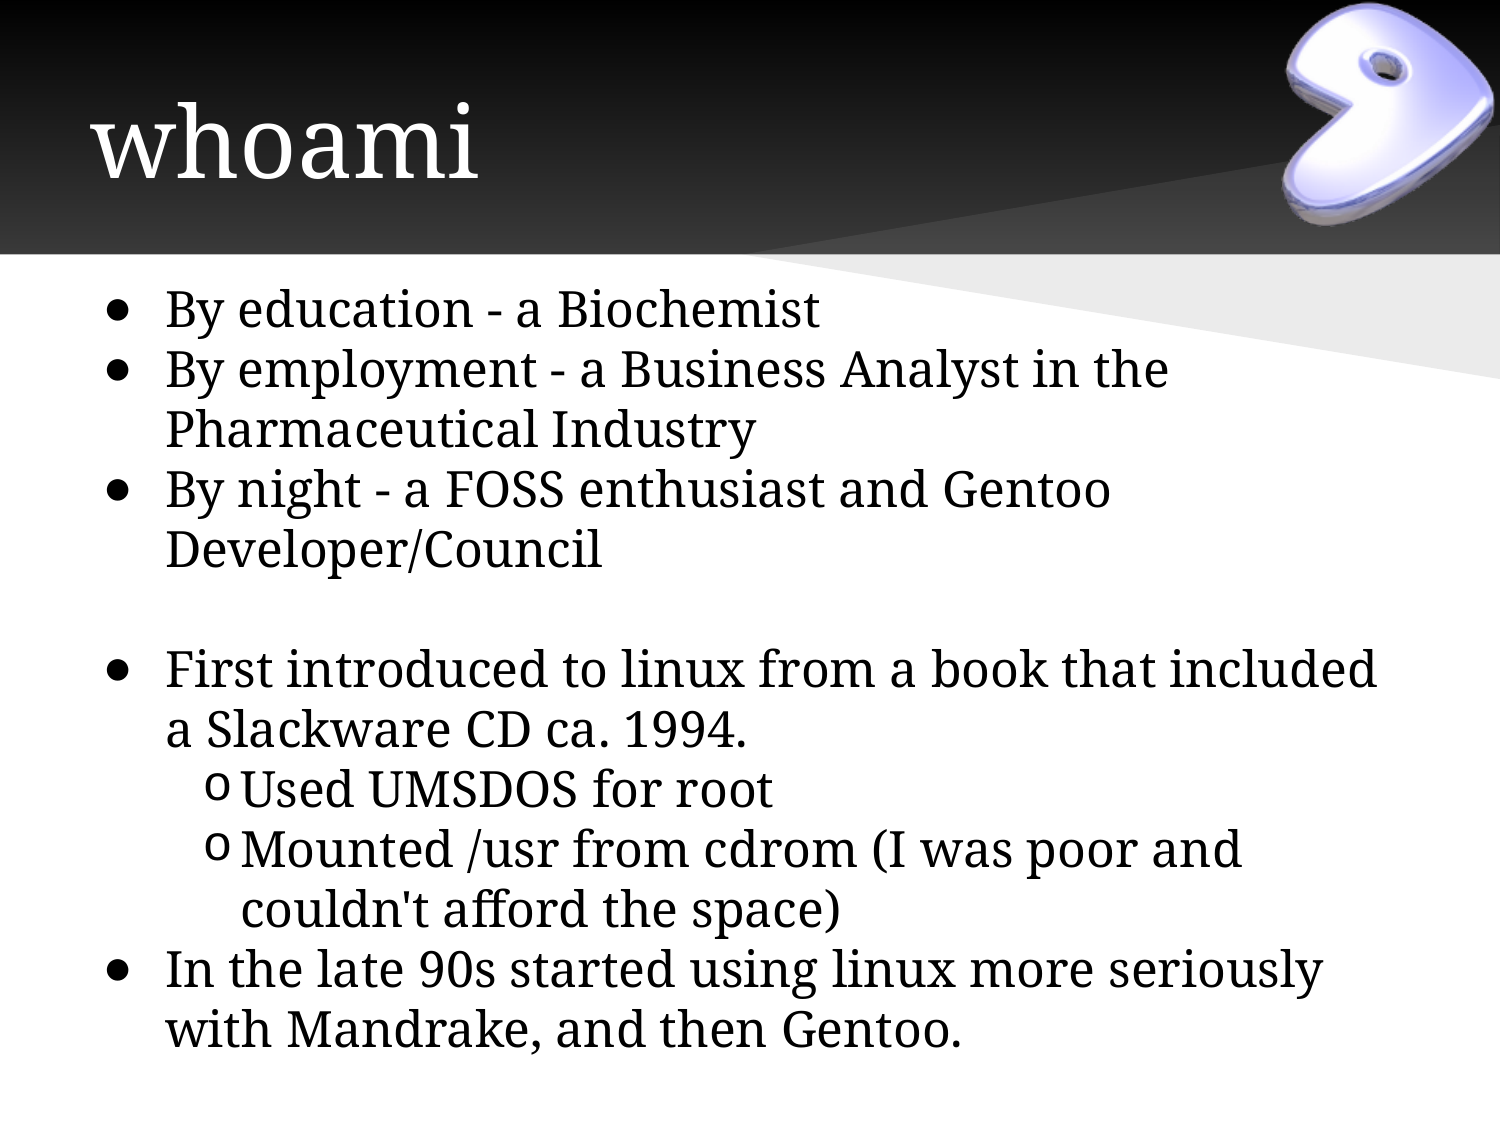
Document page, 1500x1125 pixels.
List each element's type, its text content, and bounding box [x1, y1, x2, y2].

title whoami [75, 45, 1425, 233]
list By education - a Biochemist By employment - a Business Analyst in the Pharmaceutical Industry By night - a FOSS enthusiast and Gentoo Developer/Council First introduced to linux from a book that included a Slackware CD ca. 1994. Used UMSDOS for root Mounted /usr from cdrom (I was poor and couldn't afford the space) In the late 90s started using linux more seriously with Mandrake, and then Gentoo. [75, 262, 1425, 1078]
picture [1271, 0, 1500, 233]
